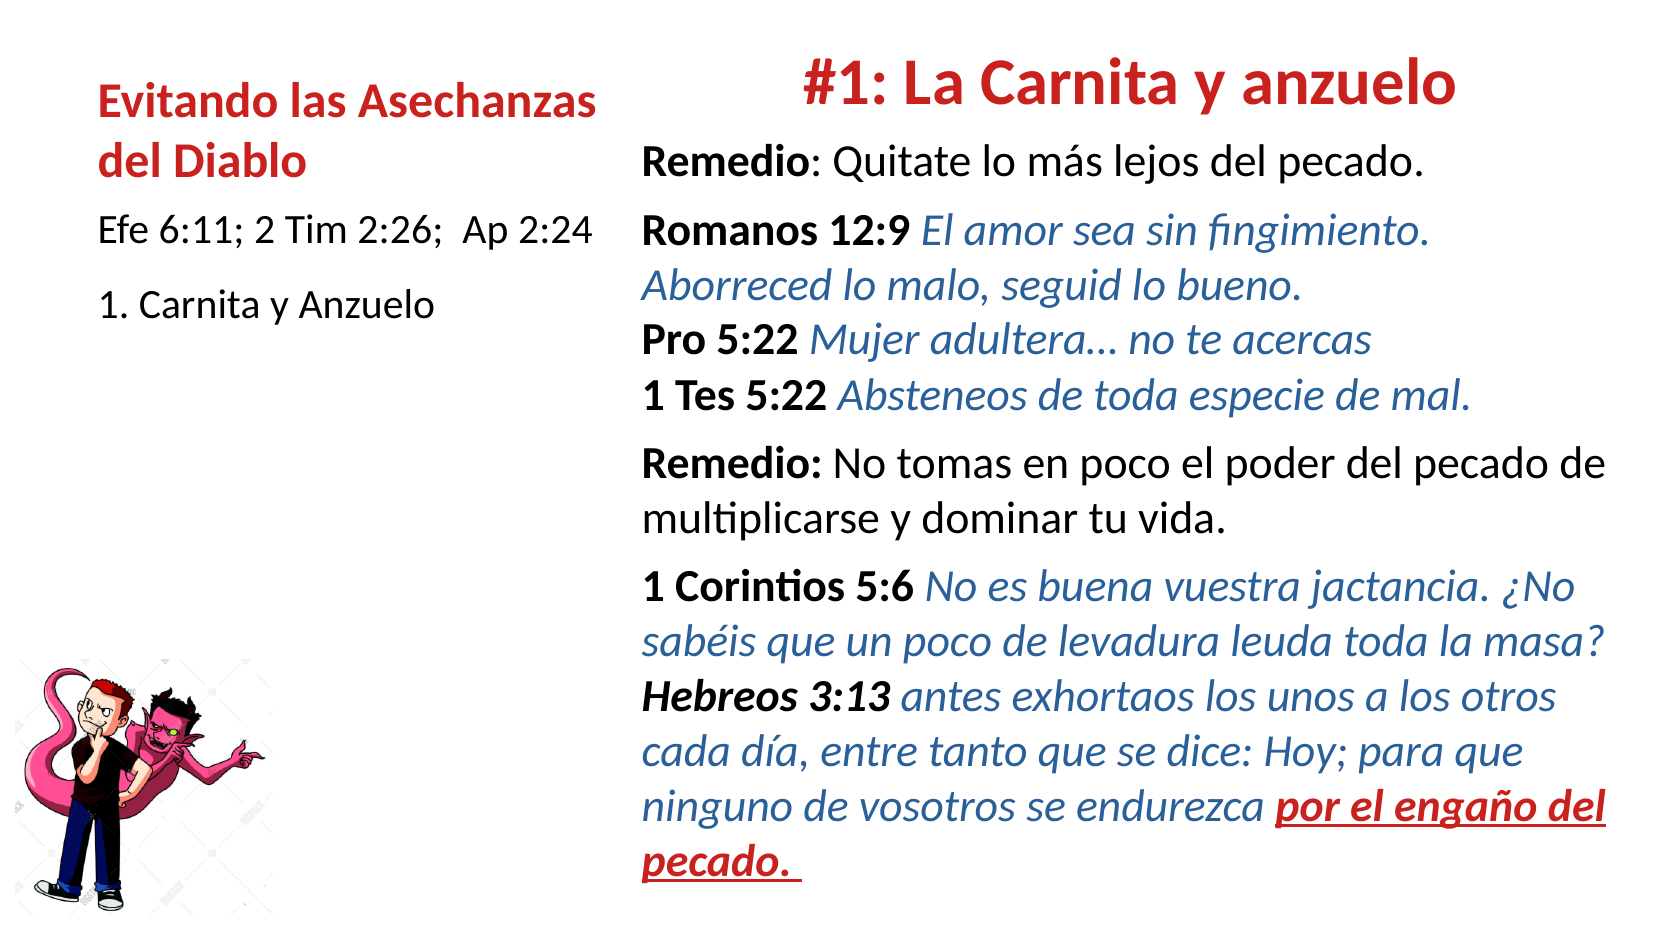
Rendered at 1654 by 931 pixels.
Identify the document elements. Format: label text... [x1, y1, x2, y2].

title Evitando las Asechanzas del Diablo [82, 36, 626, 194]
picture [15, 659, 273, 916]
list #1: La Carnita y anzuelo Remedio: Quitate lo más lejos del pecado. Romanos 12:9 El amor sea sin fingimiento. Aborreced lo malo, seguid lo bueno. Pro 5:22 Mujer adultera… no te acercas 1 Tes 5:22 Absteneos de toda especie de mal. Remedio: No tomas en poco el poder del pecado de multiplicarse y dominar tu vida. 1 Corintios 5:6 No es buena vuestra jactancia. ¿No sabéis que un poco de levadura leuda toda la masa? Hebreos 3:13 antes exhortaos los unos a los otros cada día, entre tanto que se dice: Hoy; para que ninguno de vosotros se endurezca por el engaño del pecado. [626, 30, 1636, 931]
list Efe 6:11; 2 Tim 2:26; Ap 2:24 1. Carnita y Anzuelo [82, 194, 627, 831]
